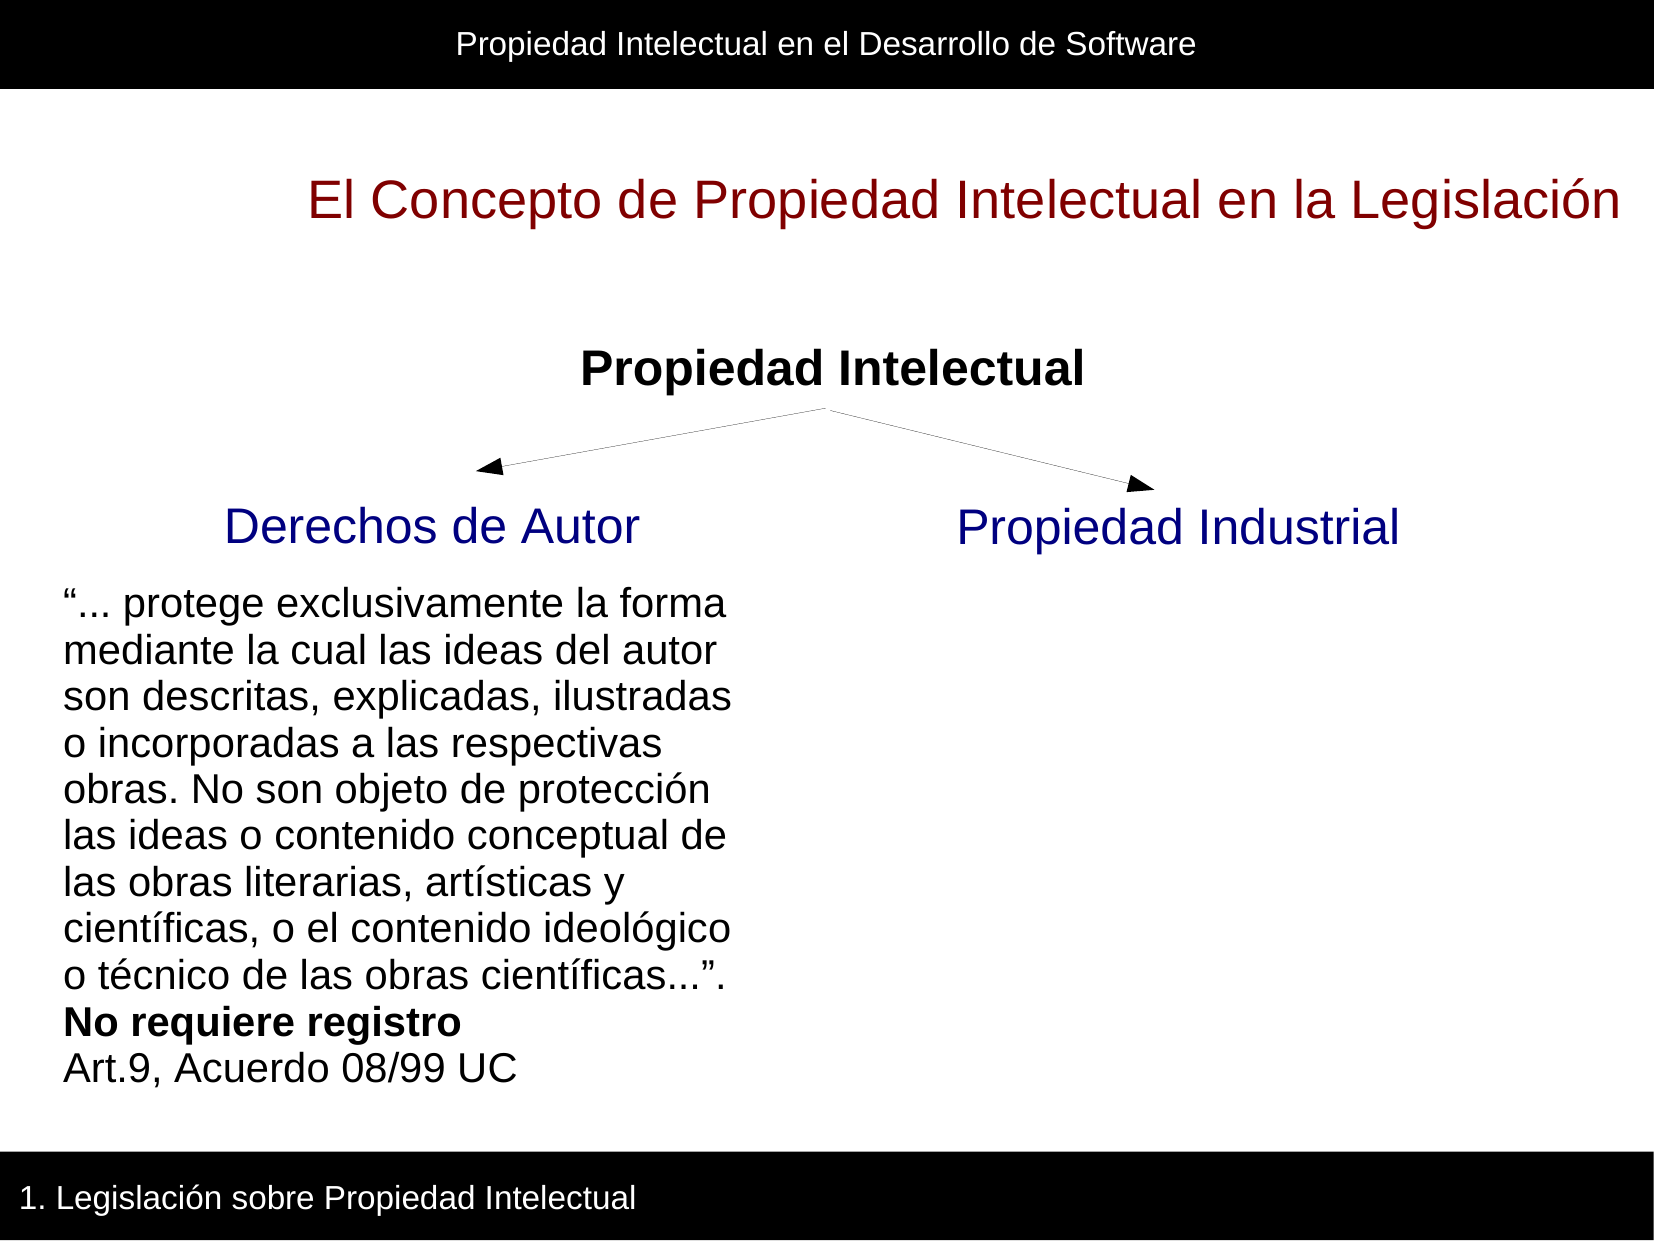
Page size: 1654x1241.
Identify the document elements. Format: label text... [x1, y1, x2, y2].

text_box Propiedad Intelectual [580, 340, 1087, 397]
title El Concepto de Propiedad Intelectual en la Legislación [147, 147, 1625, 252]
text_box “... protege exclusivamente la forma mediante la cual las ideas del autor son descritas, explicadas, ilustradas o incorporadas a las respectivas obras. No son objeto de protección las ideas o contenido conceptual de las obras literarias, artísticas y científicas, o el contenido ideológico o técnico de las obras científicas...”. No requiere registro Art.9, Acuerdo 08/99 UC [63, 579, 764, 1092]
text_box 1. Legislación sobre Propiedad Intelectual [18, 1180, 795, 1218]
text_box Propiedad Industrial [956, 499, 1401, 556]
text_box Derechos de Autor [223, 498, 672, 556]
